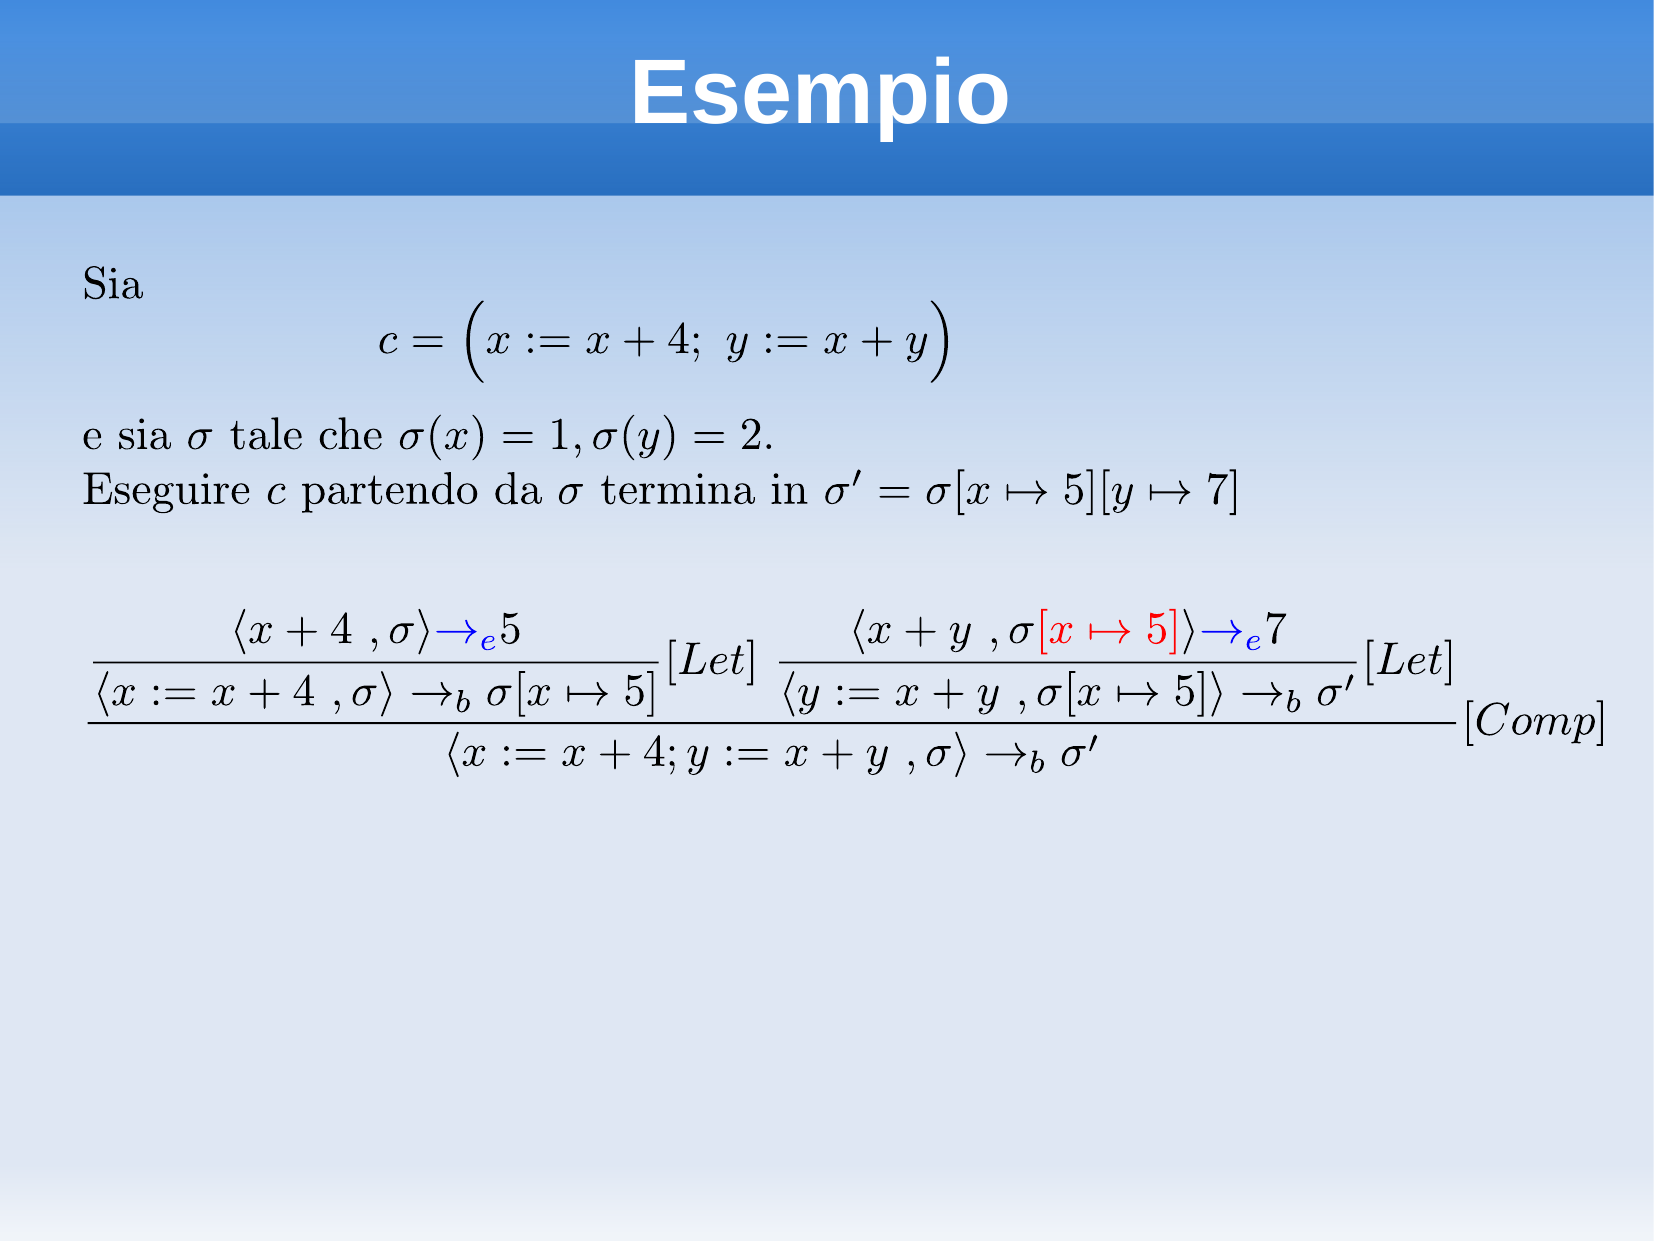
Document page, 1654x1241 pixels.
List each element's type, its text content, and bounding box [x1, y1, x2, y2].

title Esempio [76, 0, 1565, 188]
picture [0, 0, 1654, 1241]
text_box [82, 266, 1609, 778]
